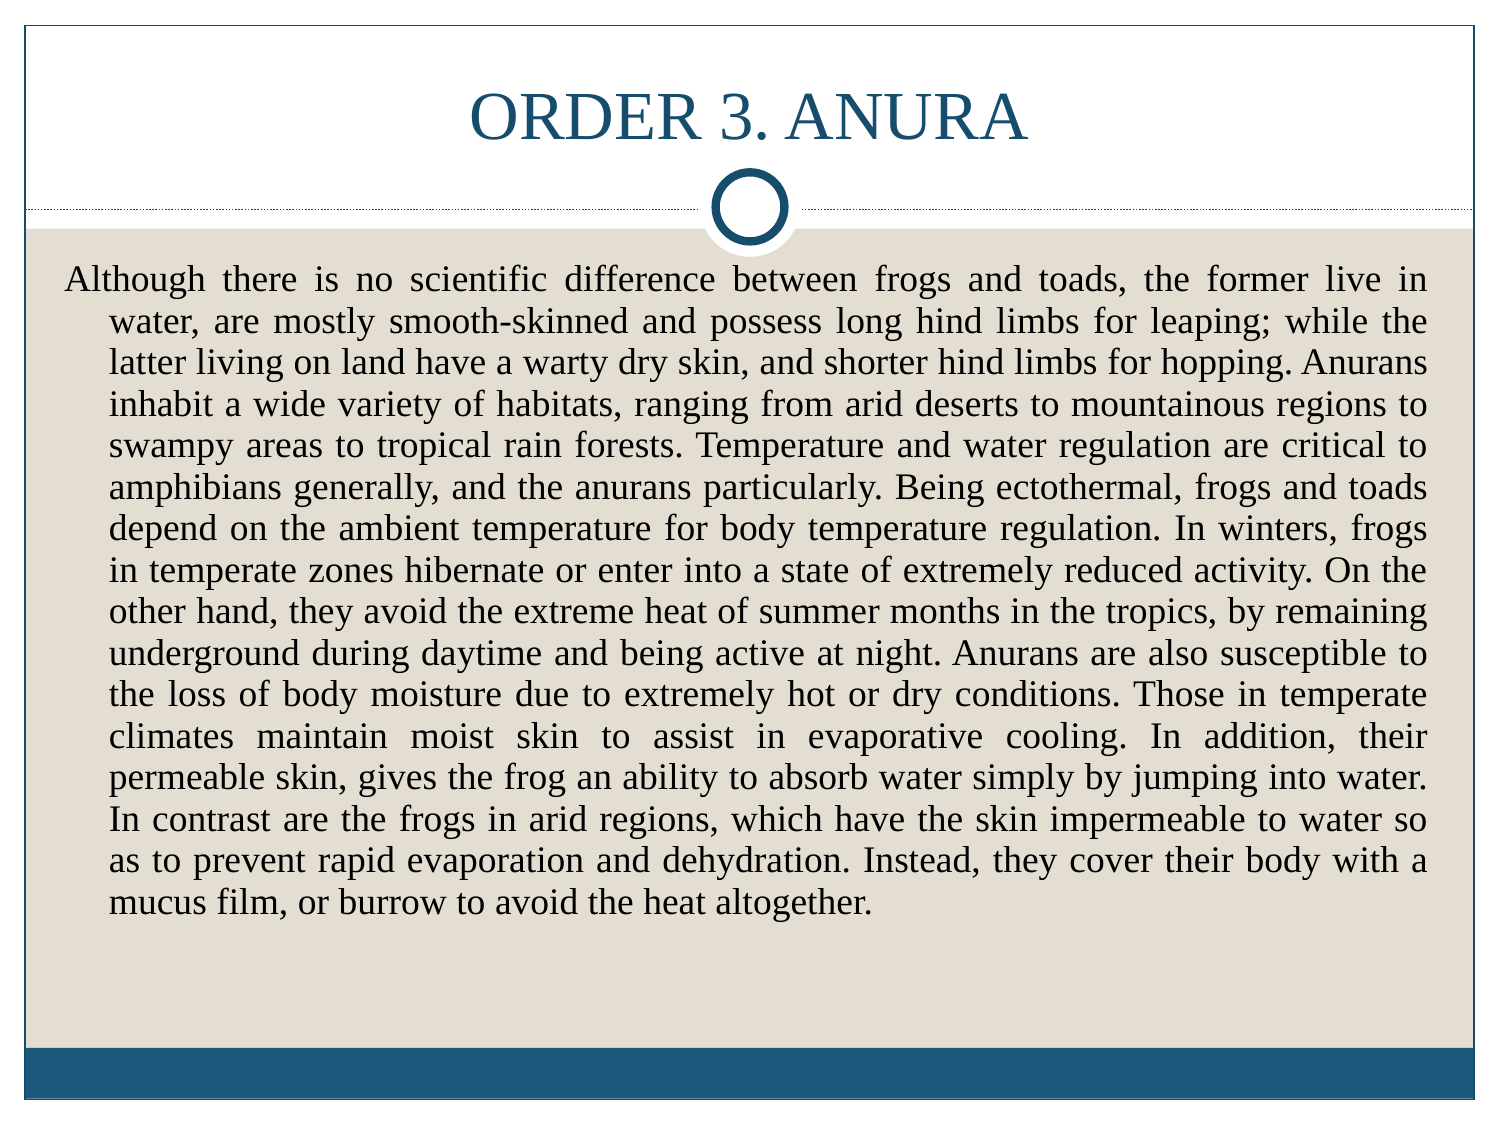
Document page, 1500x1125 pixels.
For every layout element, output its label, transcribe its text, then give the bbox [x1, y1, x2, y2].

title ORDER 3. ANURA [49, 37, 1450, 162]
list Although there is no scientific difference between frogs and toads, the former live in water, are mostly smooth-skinned and possess long hind limbs for leaping; while the latter living on land have a warty dry skin, and shorter hind limbs for hopping. Anurans inhabit a wide variety of habitats, ranging from arid deserts to mountainous regions to swampy areas to tropical rain forests. Temperature and water regulation are critical to amphibians generally, and the anurans particularly. Being ectothermal, frogs and toads depend on the ambient temperature for body temperature regulation. In winters, frogs in temperate zones hibernate or enter into a state of extremely reduced activity. On the other hand, they avoid the extreme heat of summer months in the tropics, by remaining underground during daytime and being active at night. Anurans are also susceptible to the loss of body moisture due to extremely hot or dry conditions. Those in temperate climates maintain moist skin to assist in evaporative cooling. In addition, their permeable skin, gives the frog an ability to absorb water simply by jumping into water. In contrast are the frogs in arid regions, which have the skin impermeable to water so as to prevent rapid evaporation and dehydration. Instead, they cover their body with a mucus film, or burrow to avoid the heat altogether. [49, 250, 1445, 1125]
